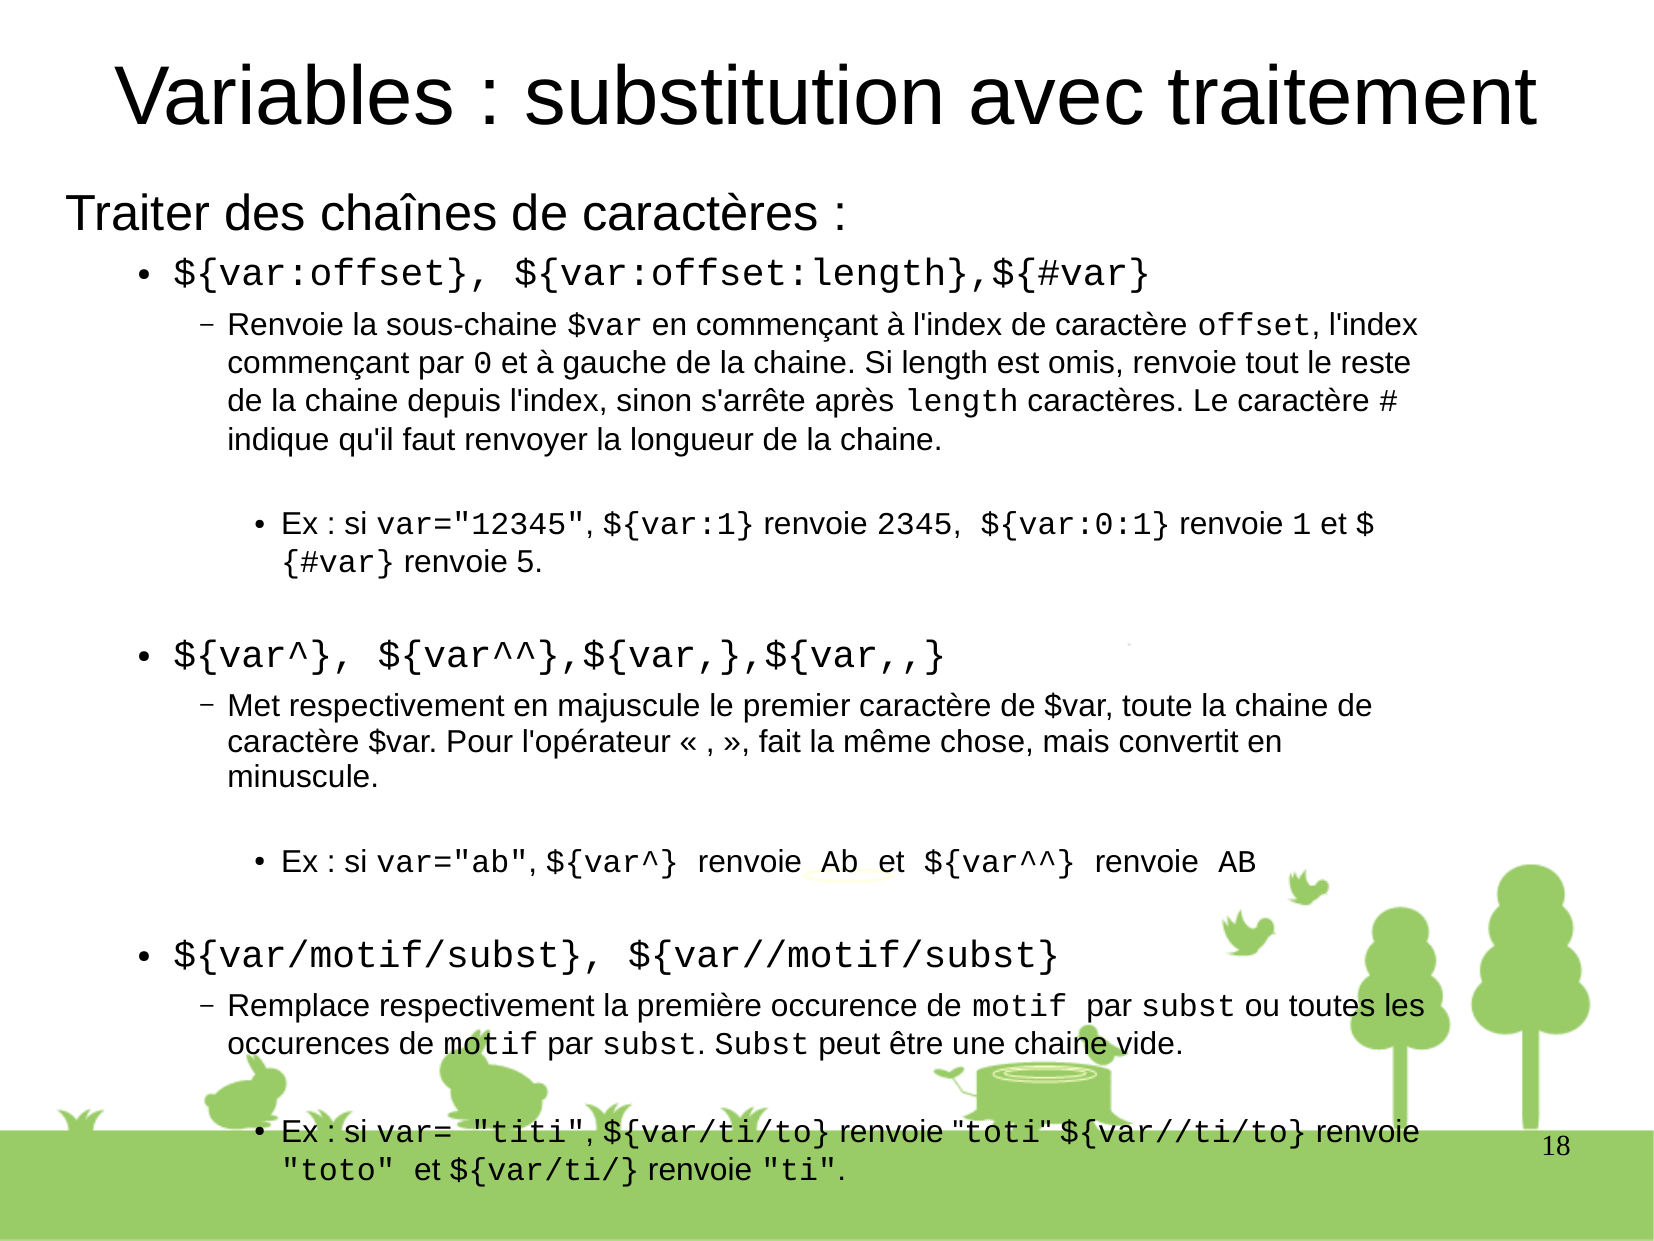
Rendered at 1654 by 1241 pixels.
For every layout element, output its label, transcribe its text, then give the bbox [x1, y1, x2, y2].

title Variables : substitution avec traitement [82, 49, 1571, 143]
list Traiter des chaînes de caractères : ${var:offset}, ${var:offset:length},${#var} Renvoie la sous-chaine $var en commençant à l'index de caractère offset, l'index commençant par 0 et à gauche de la chaine. Si length est omis, renvoie tout le reste de la chaine depuis l'index, sinon s'arrête après length caractères. Le caractère # indique qu'il faut renvoyer la longueur de la chaine. Ex : si var="12345", ${var:1} renvoie 2345, ${var:0:1} renvoie 1 et ${#var} renvoie 5. ${var^}, ${var^^},${var,},${var,,} Met respectivement en majuscule le premier caractère de $var, toute la chaine de caractère $var. Pour l'opérateur « , », fait la même chose, mais convertit en minuscule. Ex : si var="ab", ${var^} renvoie Ab et ${var^^} renvoie AB ${var/motif/subst}, ${var//motif/subst} Remplace respectivement la première occurence de motif par subst ou toutes les occurences de motif par subst. Subst peut être une chaine vide. Ex : si var= "titi", ${var/ti/to} renvoie "toti" ${var//ti/to} renvoie "toto" et ${var/ti/} renvoie "ti". [11, 183, 1441, 1193]
picture [0, 0, 1654, 1241]
